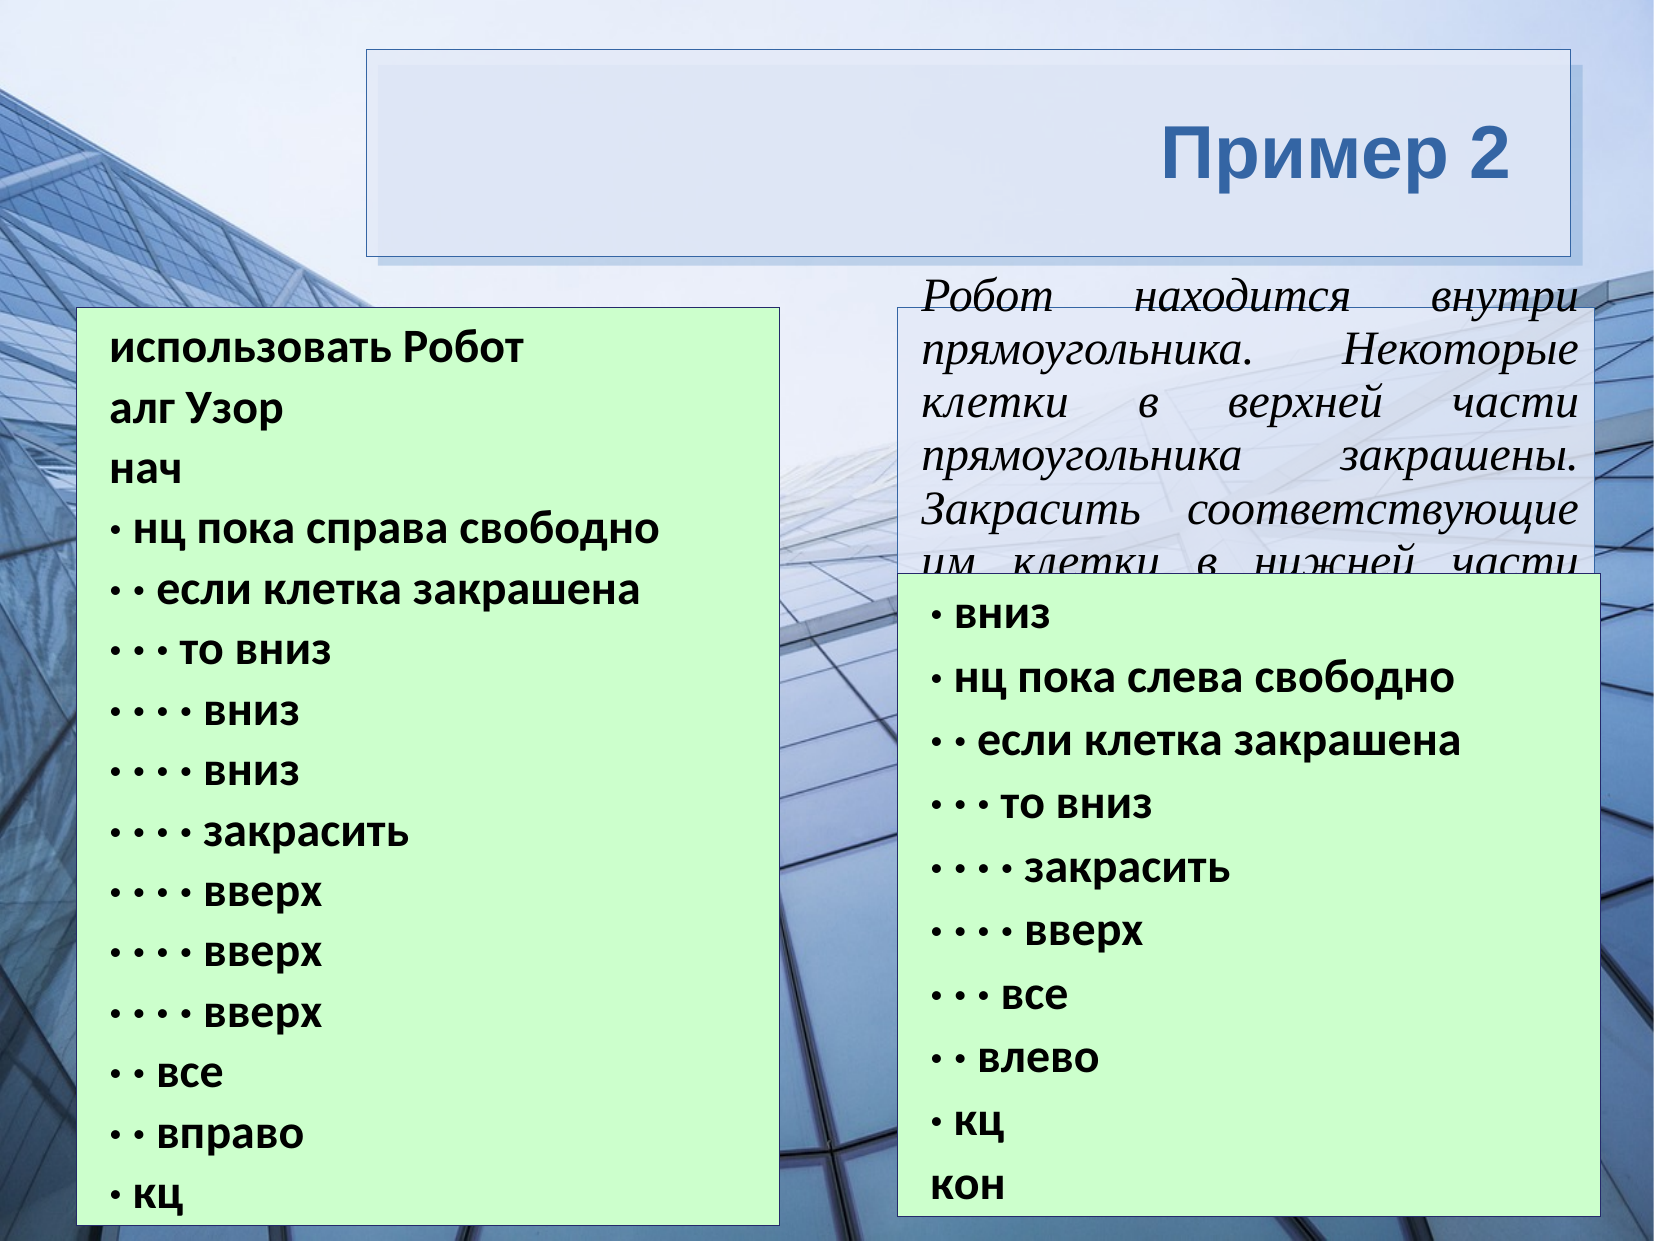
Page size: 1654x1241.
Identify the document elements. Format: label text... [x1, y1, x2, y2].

text_box Робот находится внутри прямоугольника. Некоторые клетки в верхней части прямоугольника закрашены. Закрасить соответствующие им клетки в нижней части прямоугольника. [897, 307, 1595, 573]
picture [0, 0, 1654, 1241]
title Пример 2 [366, 49, 1571, 257]
text_box использовать Робот алг Узор нач · нц пока справа свободно · · если клетка закрашена · · · то вниз · · · · вниз · · · · вниз · · · · закрасить · · · · вверх · · · · вверх · · · · вверх · · все · · вправо · кц [76, 307, 780, 1226]
text_box · вниз · нц пока слева свободно · · если клетка закрашена · · · то вниз · · · · закрасить · · · · вверх · · · все · · влево · кц кон [897, 573, 1601, 1217]
text_box [377, 64, 1583, 266]
